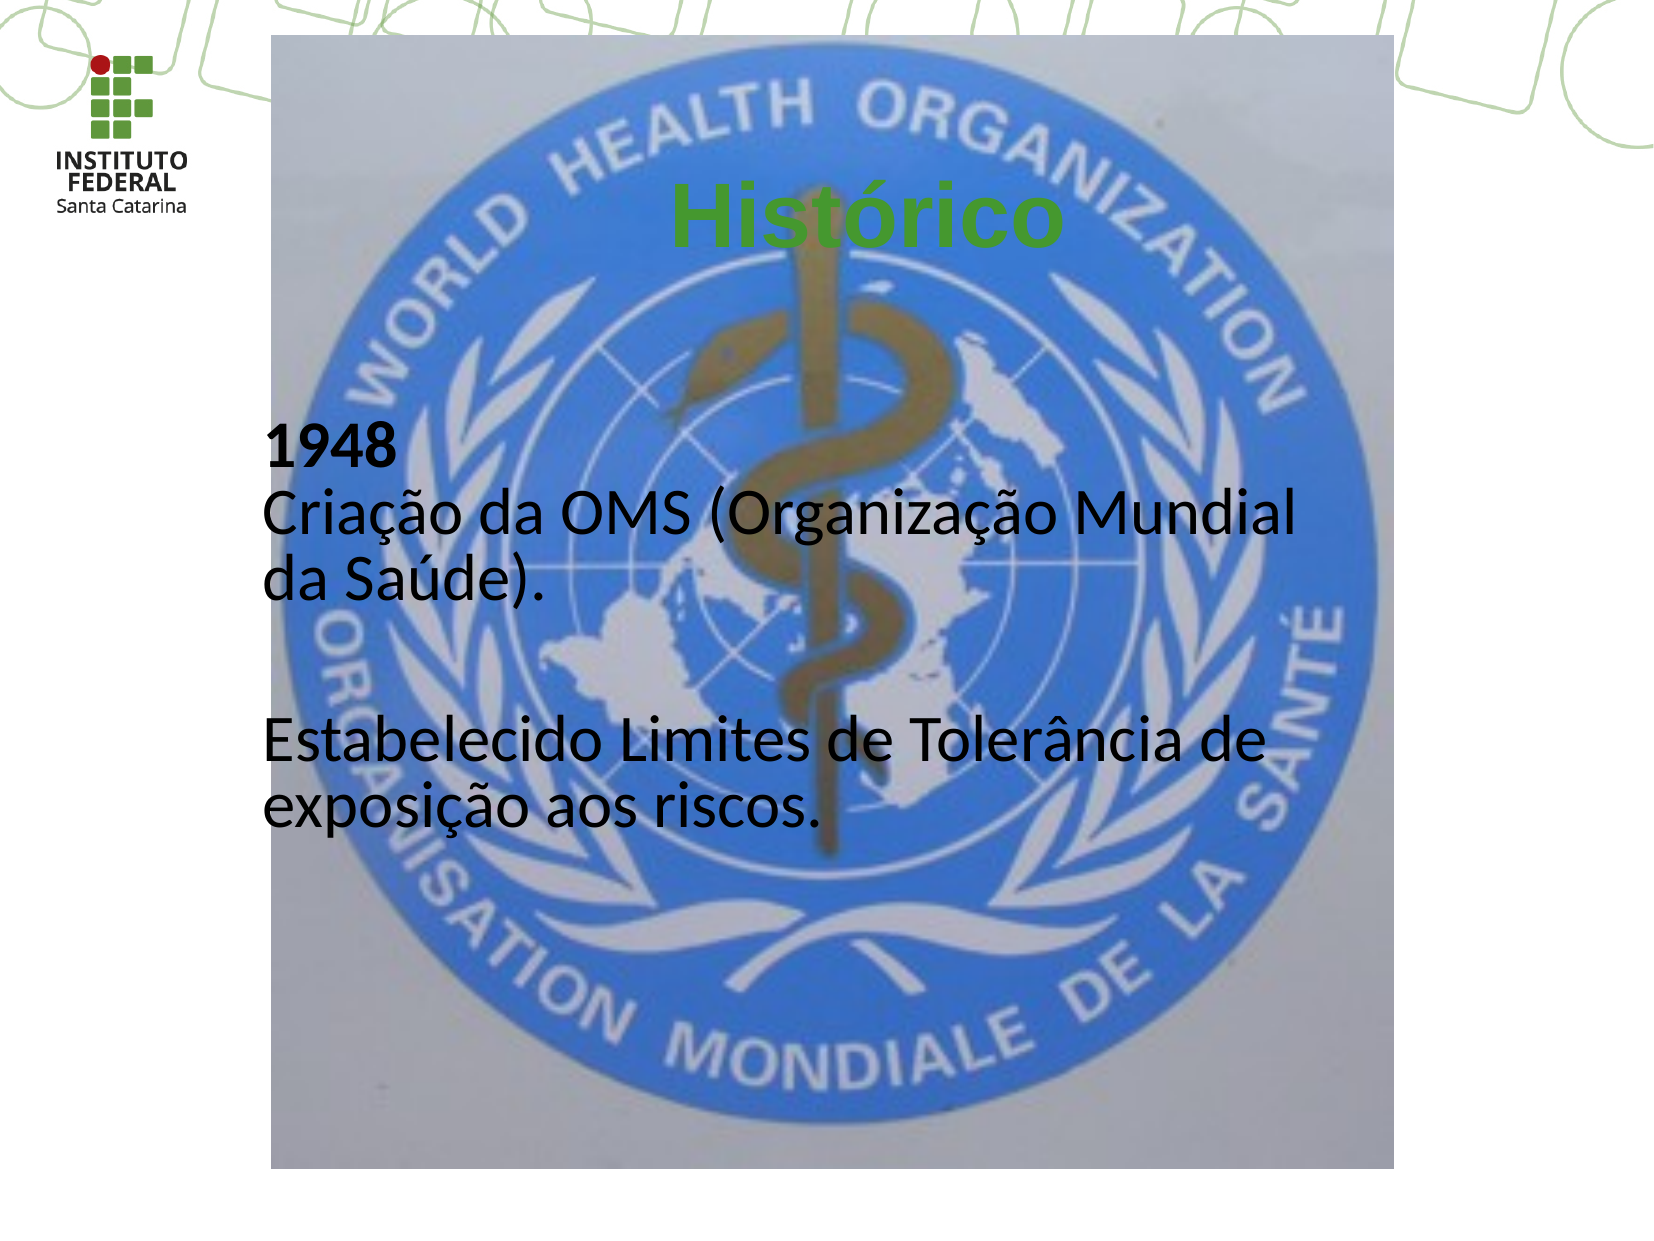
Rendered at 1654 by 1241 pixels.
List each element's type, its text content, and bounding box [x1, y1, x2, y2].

text_box 1948 Criação da OMS (Organização Mundial da Saúde). Estabelecido Limites de Tolerância de exposição aos riscos. [248, 409, 1394, 851]
picture [0, 0, 1654, 1169]
title Histórico [212, 111, 1524, 319]
